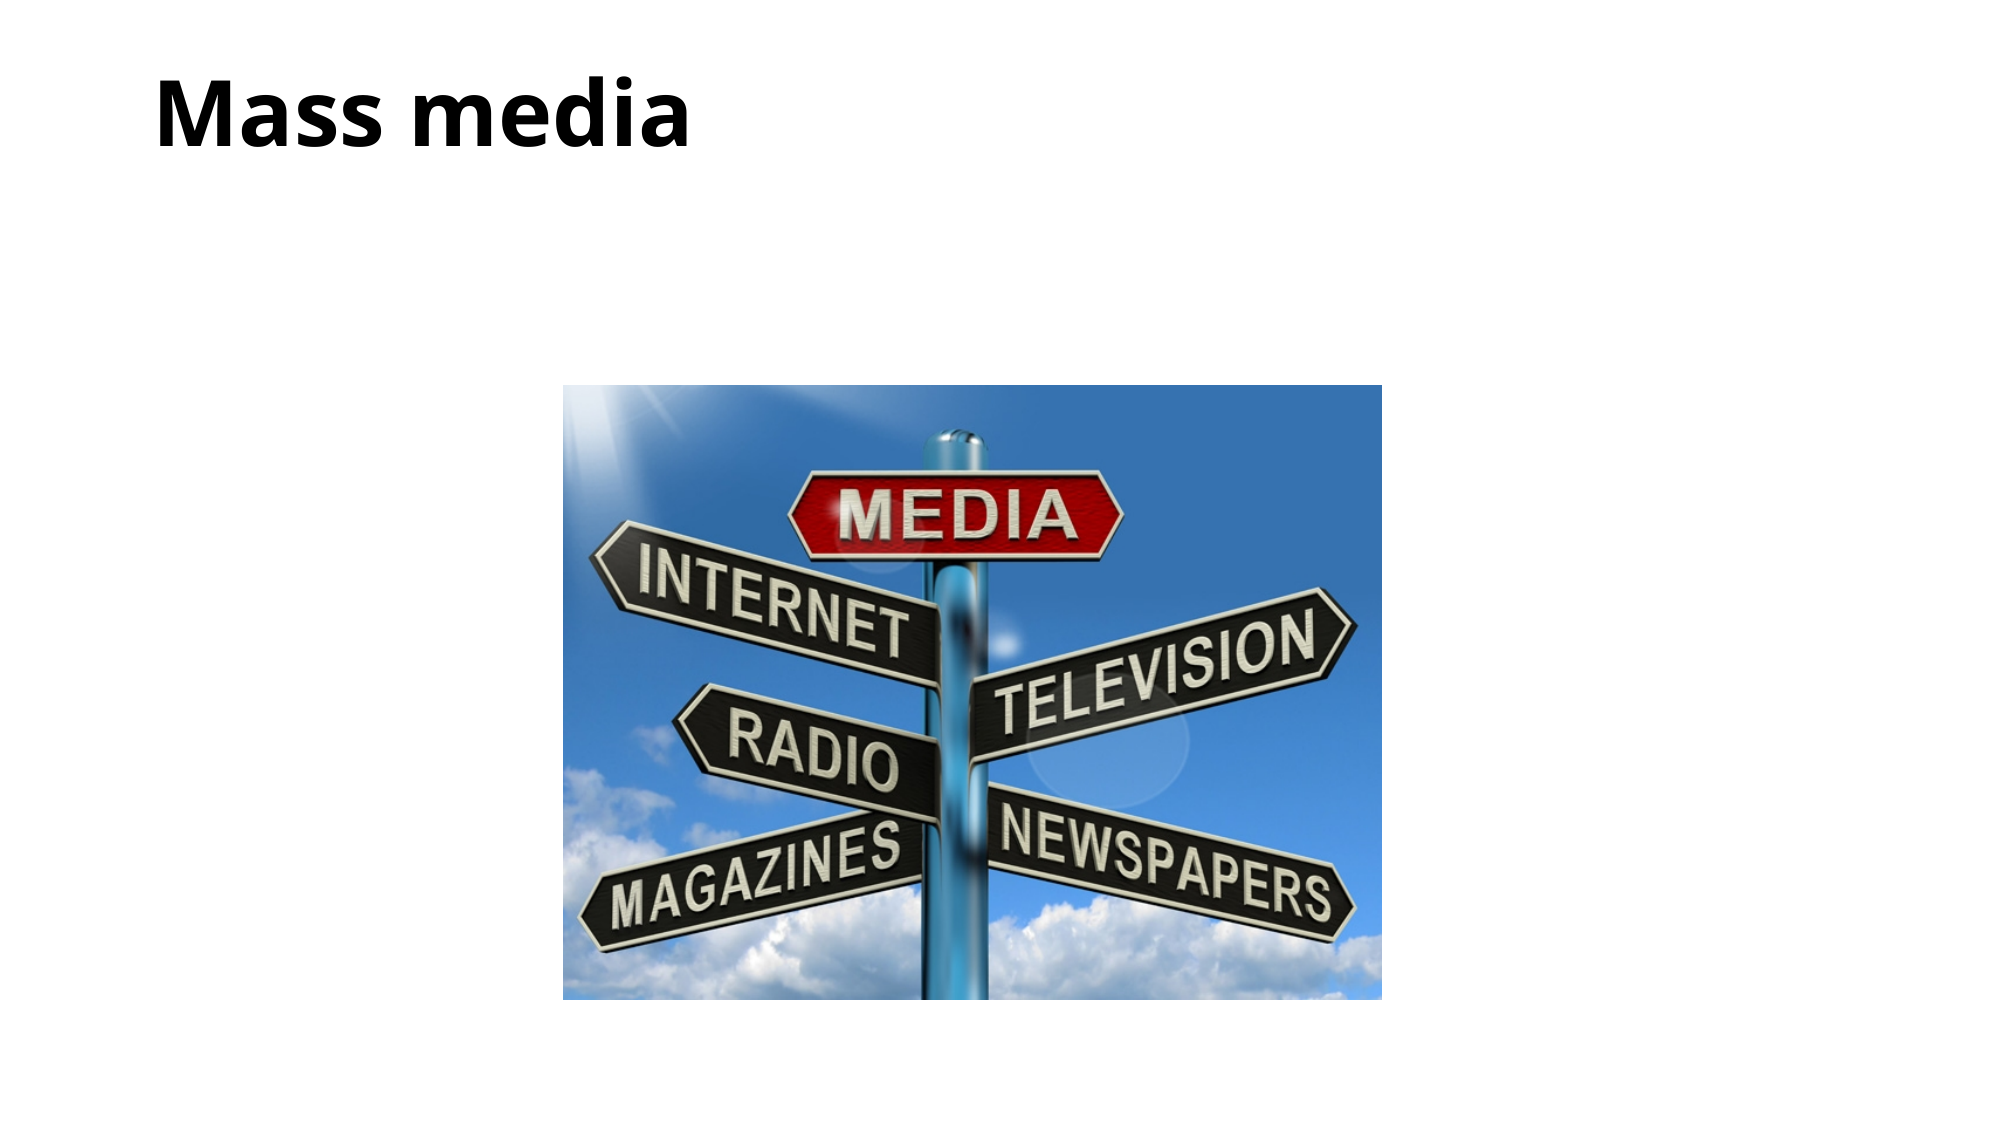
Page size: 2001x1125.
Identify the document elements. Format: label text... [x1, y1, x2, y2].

title Mass media [137, 59, 1863, 278]
picture [563, 385, 1382, 1000]
